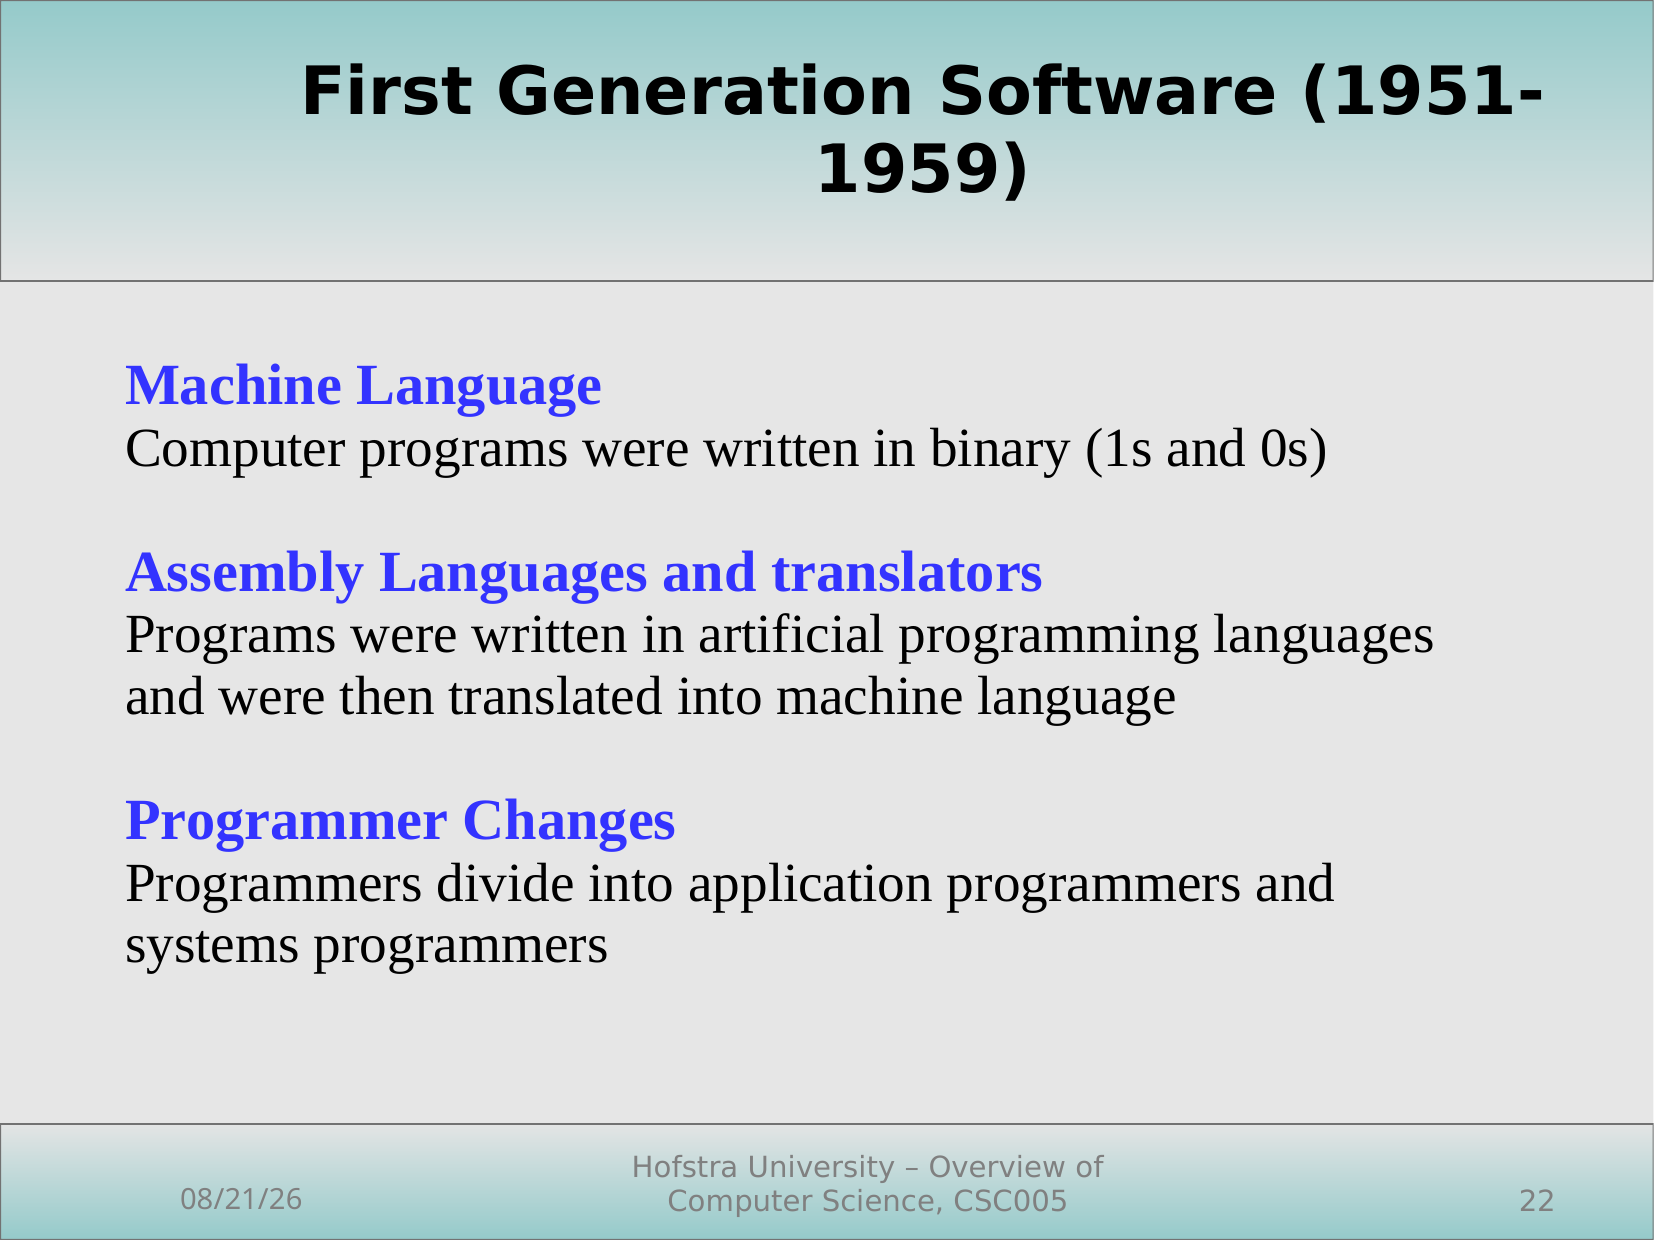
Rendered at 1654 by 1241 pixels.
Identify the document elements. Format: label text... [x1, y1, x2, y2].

text_box Machine Language Computer programs were written in binary (1s and 0s) Assembly Languages and translators Programs were written in artificial programming languages and were then translated into machine language Programmer Changes Programmers divide into application programmers and systems programmers [110, 344, 1516, 1044]
title First Generation Software (1951-1959) [206, 27, 1640, 235]
